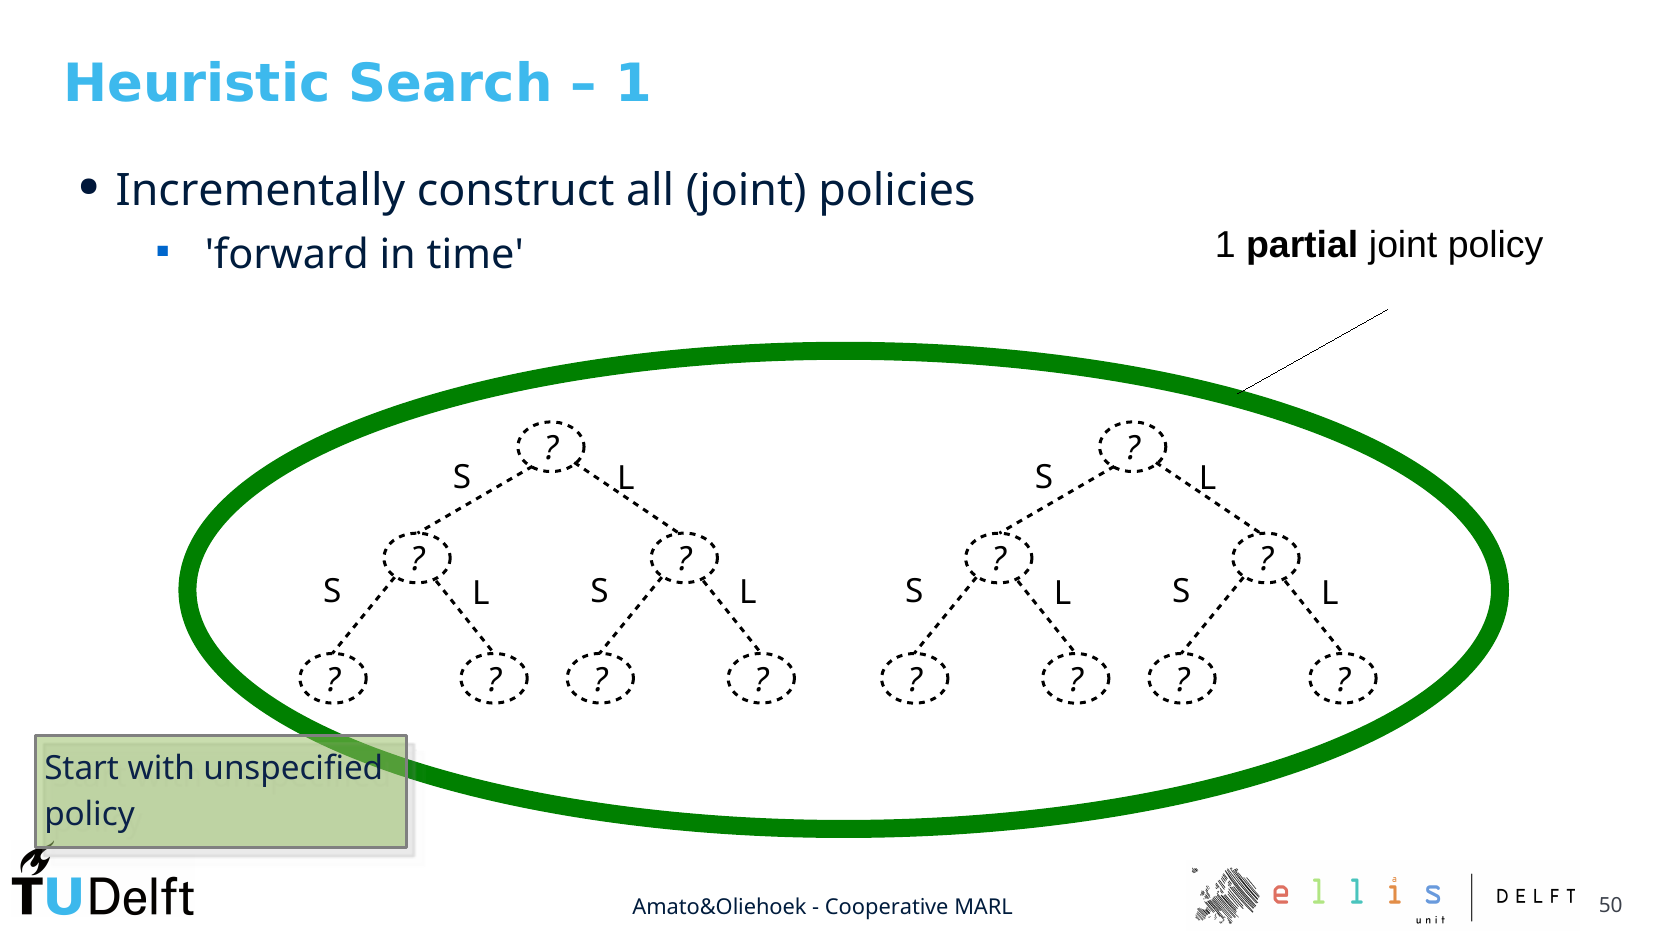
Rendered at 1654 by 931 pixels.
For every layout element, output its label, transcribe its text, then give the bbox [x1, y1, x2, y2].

text_box ? [517, 421, 585, 472]
text_box S [1019, 445, 1068, 506]
text_box L [457, 561, 502, 622]
text_box ? [1232, 533, 1300, 583]
text_box ? [728, 653, 795, 703]
text_box Start with unspecified policy [35, 735, 407, 848]
text_box S [889, 559, 938, 621]
text_box S [407, 744, 412, 760]
text_box S [1156, 559, 1206, 621]
text_box ? [1099, 421, 1166, 472]
text_box ? [567, 653, 634, 703]
text_box L [1184, 446, 1229, 507]
text_box 1 partial joint policy [1200, 216, 1576, 273]
text_box ? [460, 653, 528, 704]
text_box ? [965, 533, 1032, 583]
text_box ? [383, 533, 451, 583]
title Heuristic Search – 1 [63, 12, 1571, 112]
text_box S [437, 445, 486, 506]
text_box ? [1148, 653, 1216, 704]
picture [1186, 860, 1580, 931]
text_box L [1039, 561, 1084, 622]
picture [11, 840, 195, 917]
text_box ? [881, 653, 948, 704]
text_box S [574, 559, 624, 620]
text_box ? [1309, 653, 1377, 704]
text_box ? [651, 533, 718, 583]
text_box L [1306, 561, 1351, 622]
list Incrementally construct all (joint) policies 'forward in time' [197, 360, 1490, 776]
list Incrementally construct all (joint) policies 'forward in time' [63, 161, 1571, 776]
text_box ? [299, 653, 367, 704]
text_box L [602, 446, 647, 507]
text_box S [307, 559, 357, 621]
text_box ? [1042, 653, 1109, 704]
text_box L [724, 560, 769, 622]
